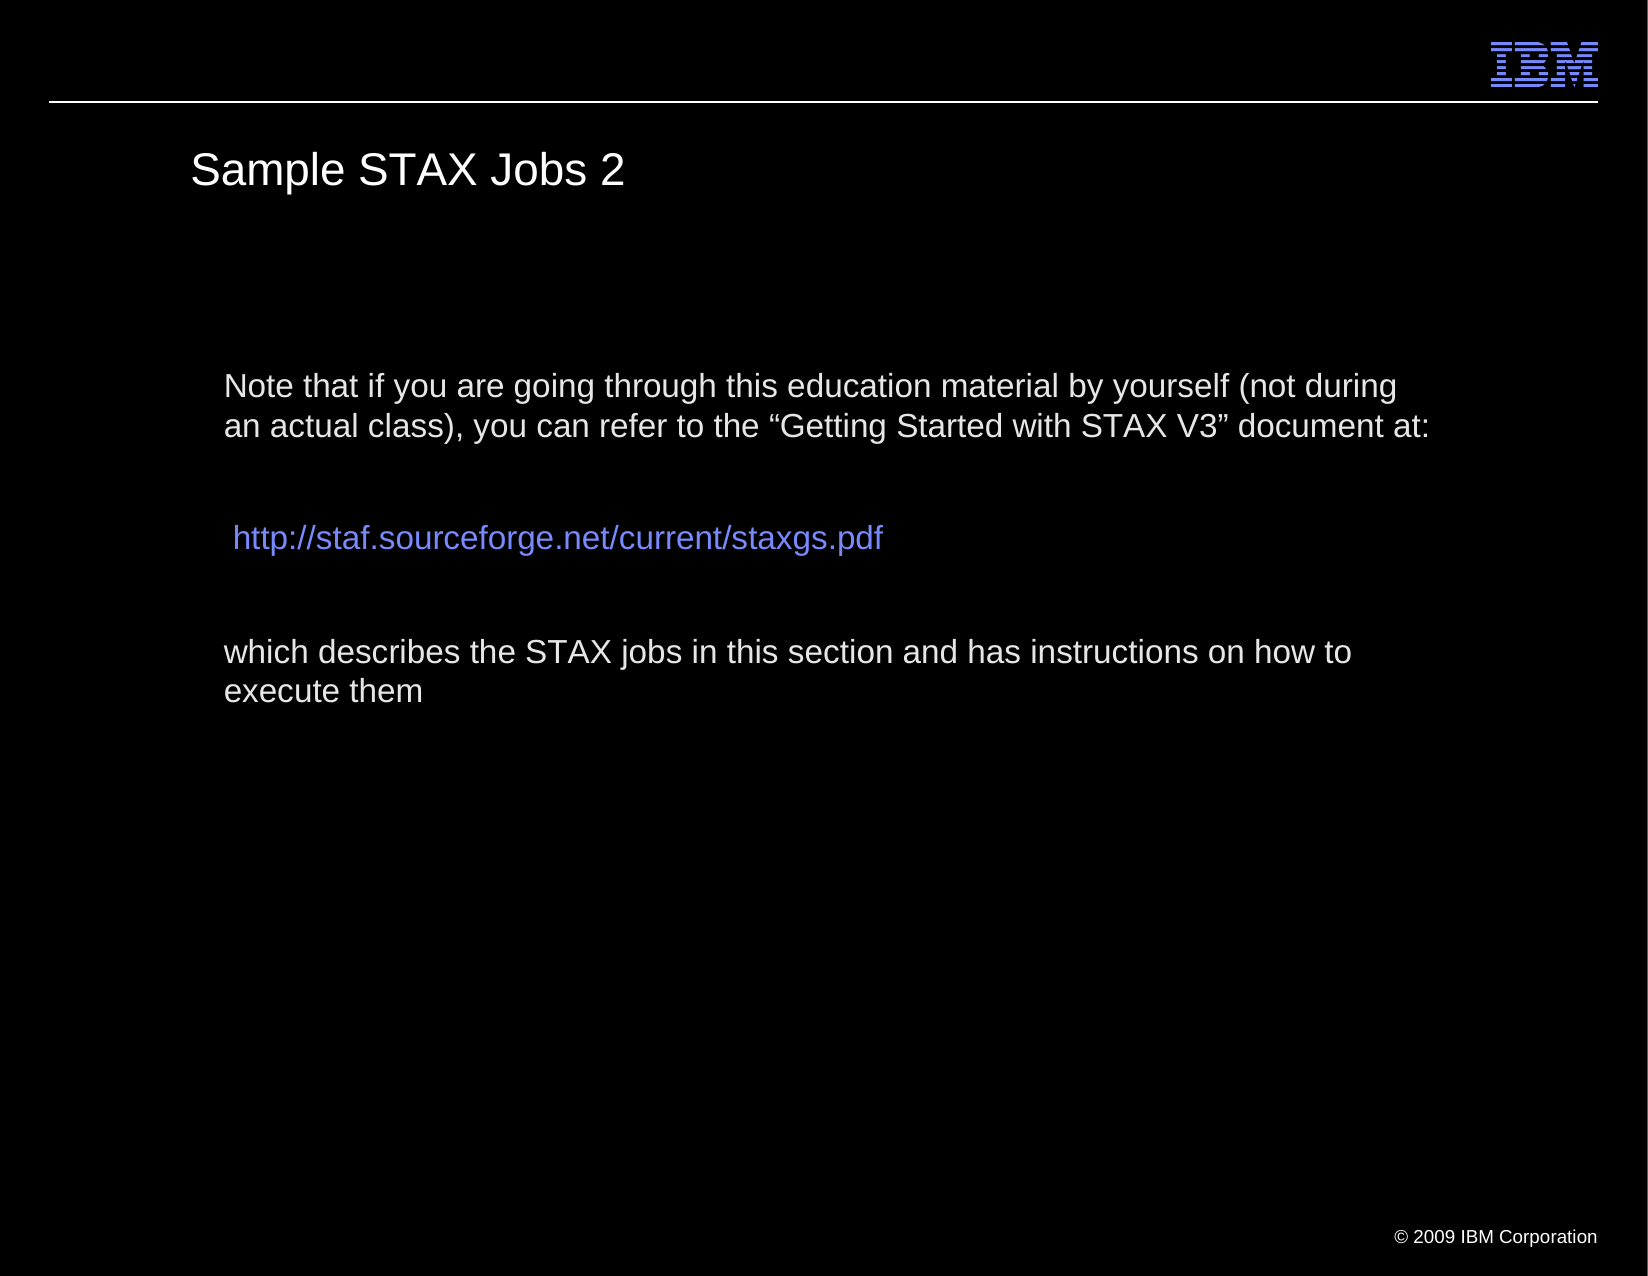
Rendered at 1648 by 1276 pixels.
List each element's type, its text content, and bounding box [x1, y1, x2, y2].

picture [1491, 42, 1598, 87]
text_box Note that if you are going through this education material by yourself (not during an actual class), you can refer to the “Getting Started with STAX V3” document at: http://staf.sourceforge.net/current/staxgs.pdf which describes the STAX jobs in this section and has instructions on how to execute them [223, 363, 1441, 710]
title Sample STAX Jobs 2 [173, 137, 1648, 231]
